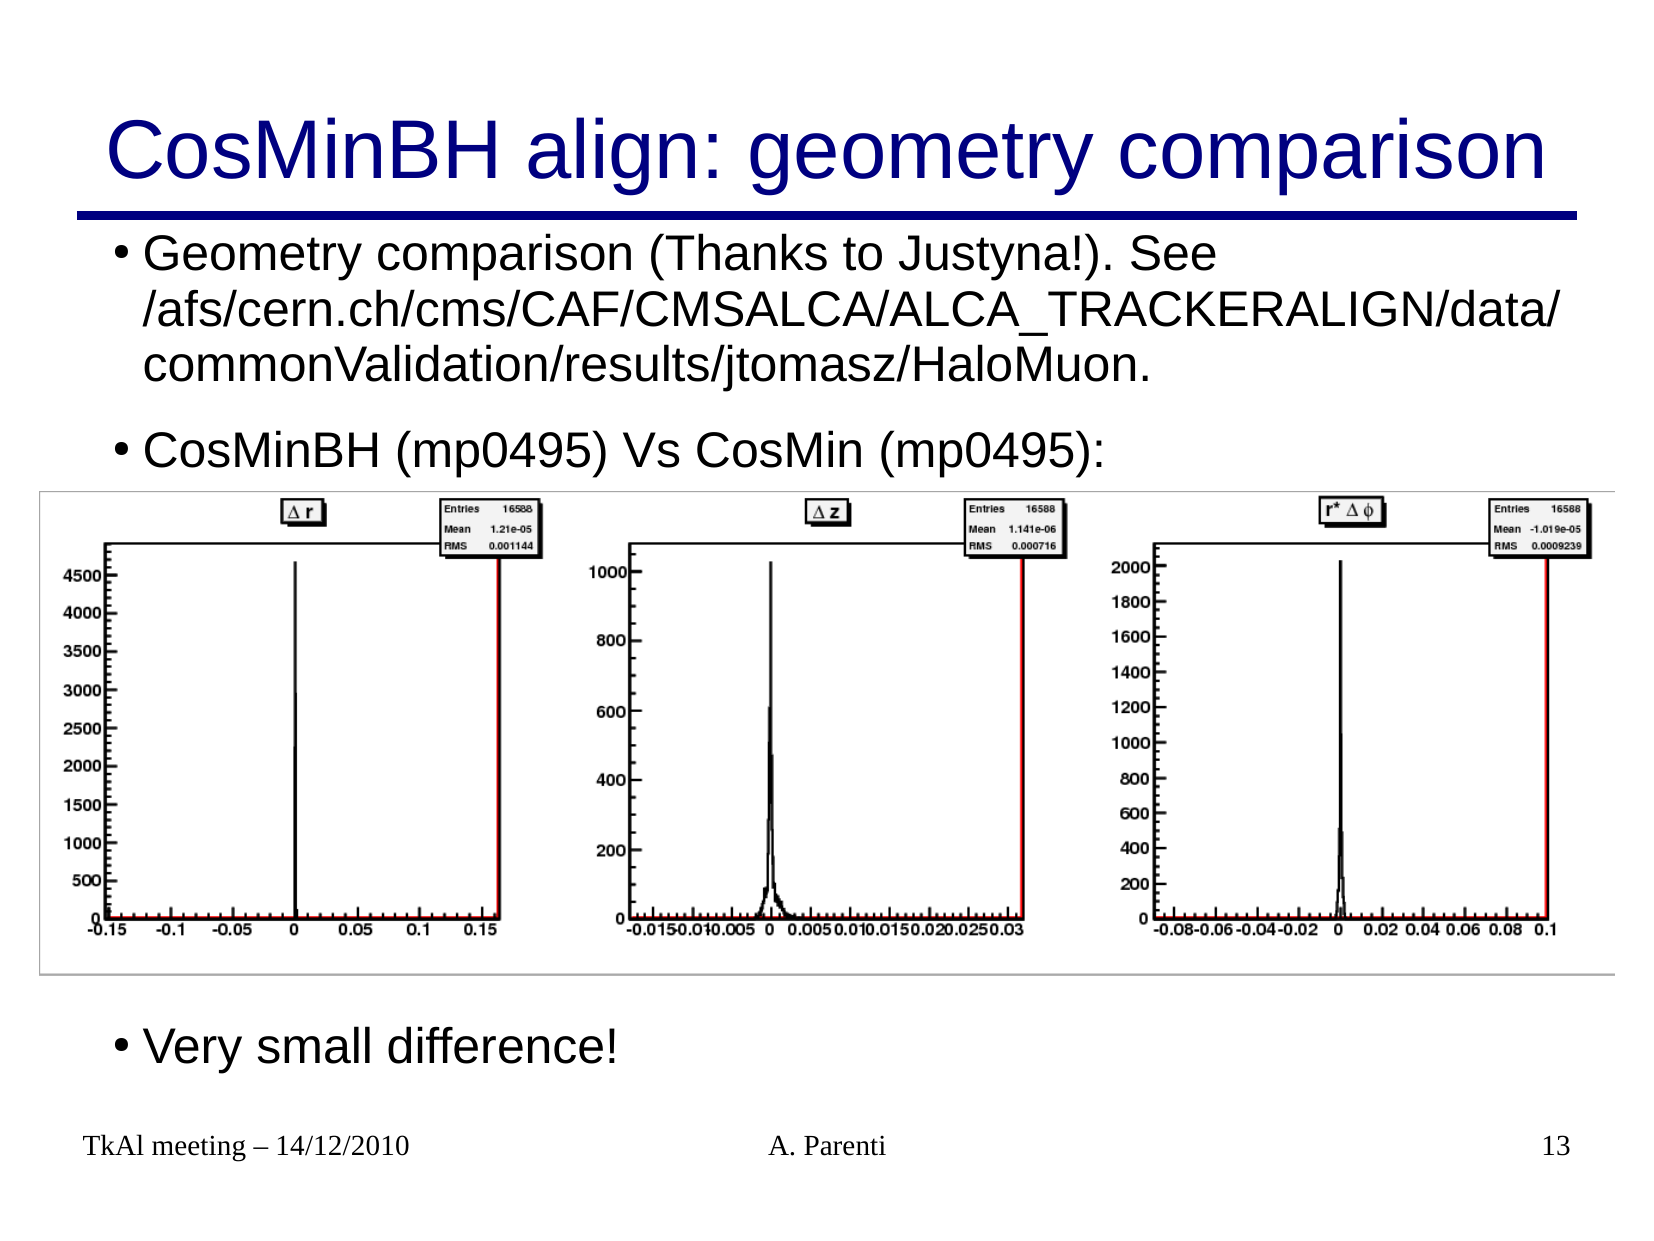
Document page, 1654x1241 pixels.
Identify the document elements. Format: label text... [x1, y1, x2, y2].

picture [39, 491, 1615, 976]
list Geometry comparison (Thanks to Justyna!). See /afs/cern.ch/cms/CAF/CMSALCA/ALCA_TRACKERALIGN/data/commonValidation/results/jtomasz/HaloMuon. CosMinBH (mp0495) Vs CosMin (mp0495): Very small difference! [94, 976, 1583, 1094]
list Geometry comparison (Thanks to Justyna!). See /afs/cern.ch/cms/CAF/CMSALCA/ALCA_TRACKERALIGN/data/commonValidation/results/jtomasz/HaloMuon. CosMinBH (mp0495) Vs CosMin (mp0495): Very small difference! [94, 225, 1583, 491]
title CosMinBH align: geometry comparison [82, 75, 1571, 226]
